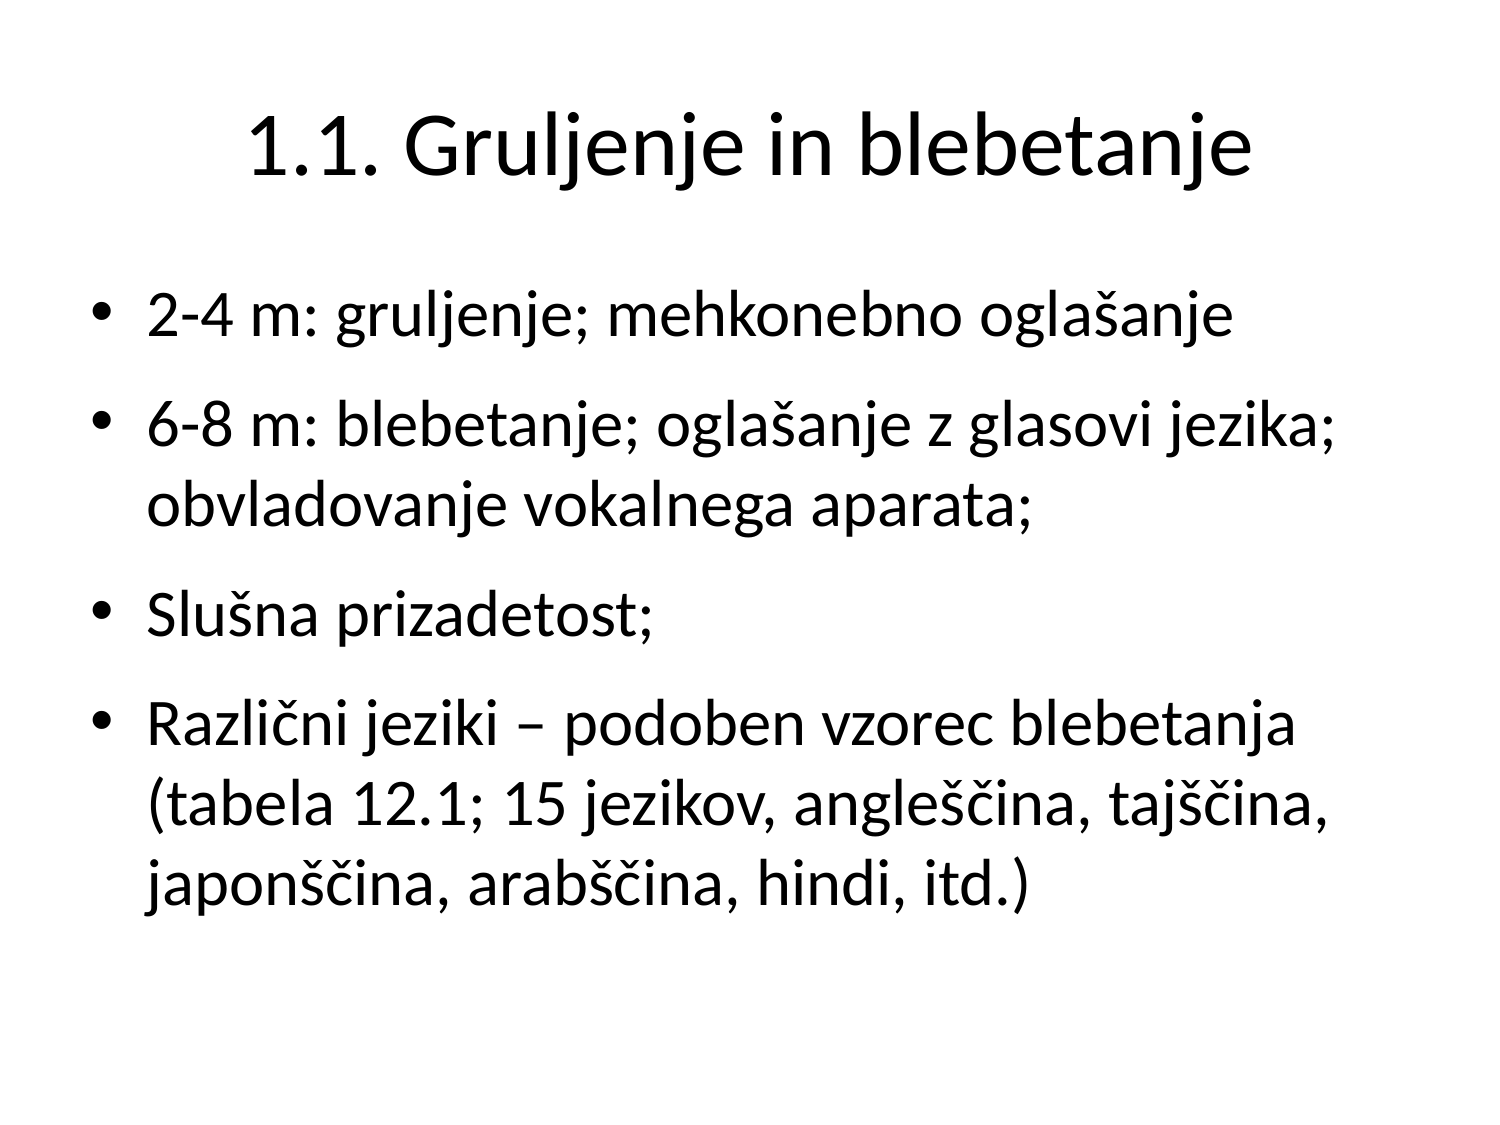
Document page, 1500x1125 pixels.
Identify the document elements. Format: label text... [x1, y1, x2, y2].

title 1.1. Gruljenje in blebetanje [75, 45, 1425, 233]
list 2-4 m: gruljenje; mehkonebno oglašanje 6-8 m: blebetanje; oglašanje z glasovi jezika; obvladovanje vokalnega aparata; Slušna prizadetost; Različni jeziki – podoben vzorec blebetanja (tabela 12.1; 15 jezikov, angleščina, tajščina, japonščina, arabščina, hindi, itd.) [75, 262, 1425, 1005]
